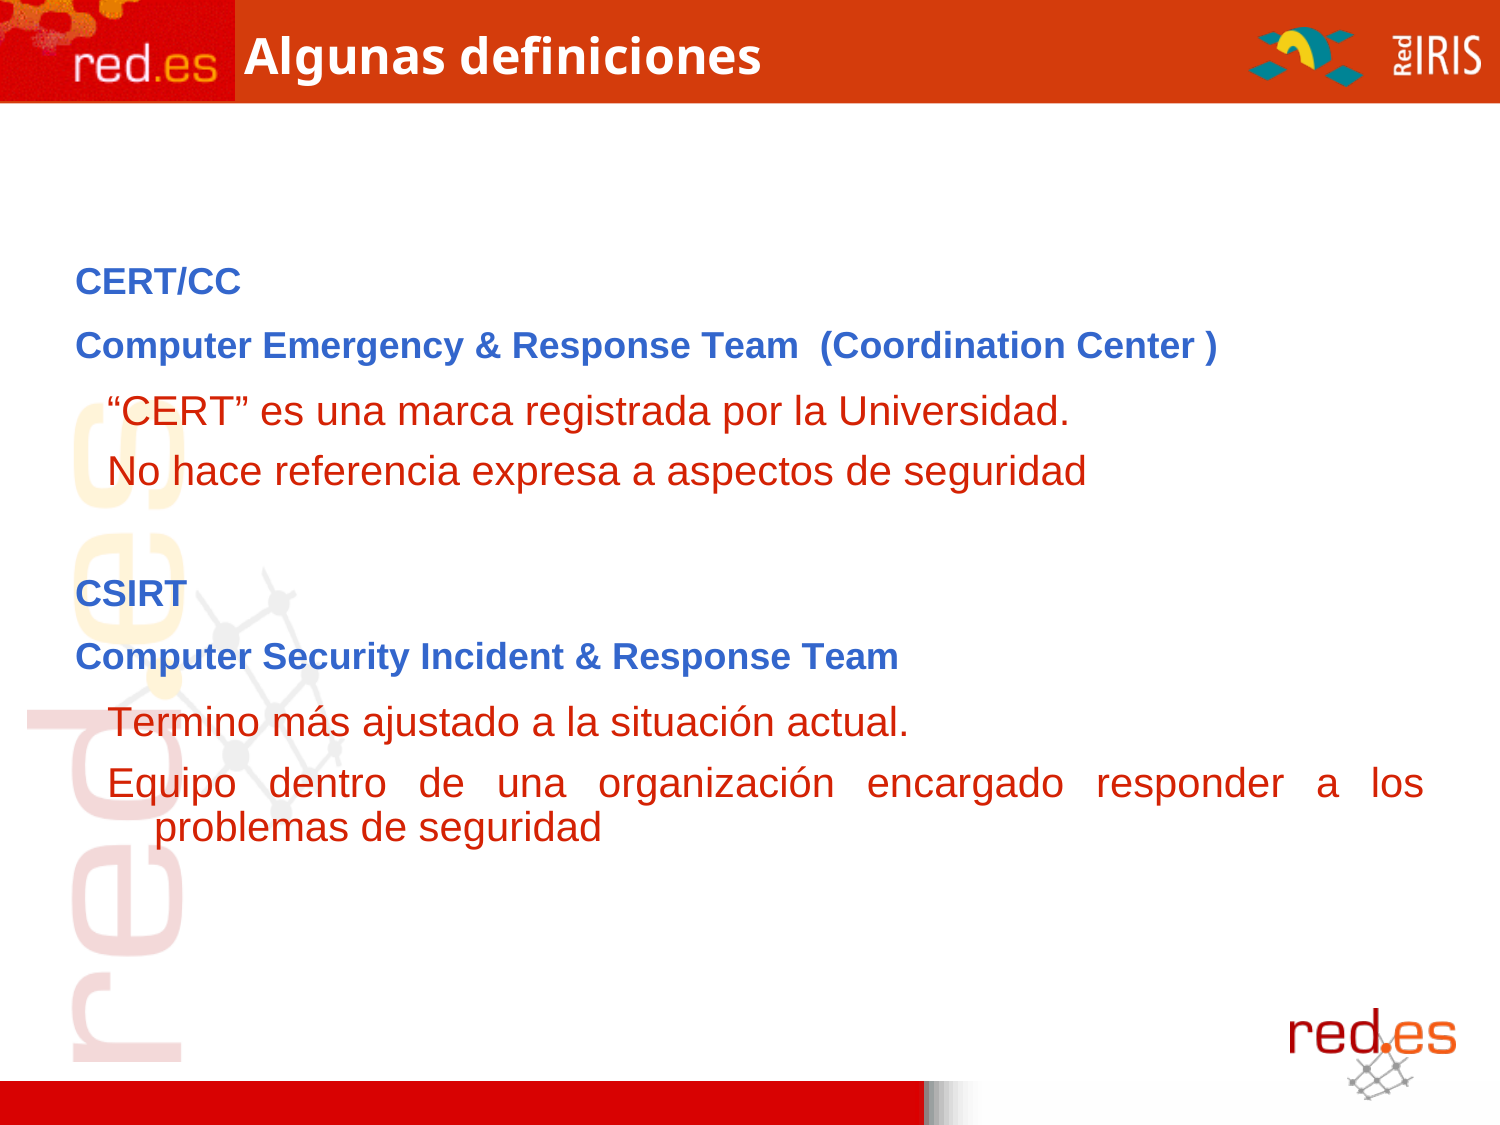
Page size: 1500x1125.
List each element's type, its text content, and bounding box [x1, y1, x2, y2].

picture [0, 1008, 1500, 1125]
picture [0, 0, 235, 101]
title Algunas definiciones [244, 0, 1412, 121]
picture [27, 400, 345, 1062]
list CERT/CC Computer Emergency & Response Team (Coordination Center ) “CERT” es una marca registrada por la Universidad. No hace referencia expresa a aspectos de seguridad CSIRT Computer Security Incident & Response Team Termino más ajustado a la situación actual. Equipo dentro de una organización encargado responder a los problemas de seguridad [75, 262, 1426, 1006]
picture [1412, 27, 1481, 87]
